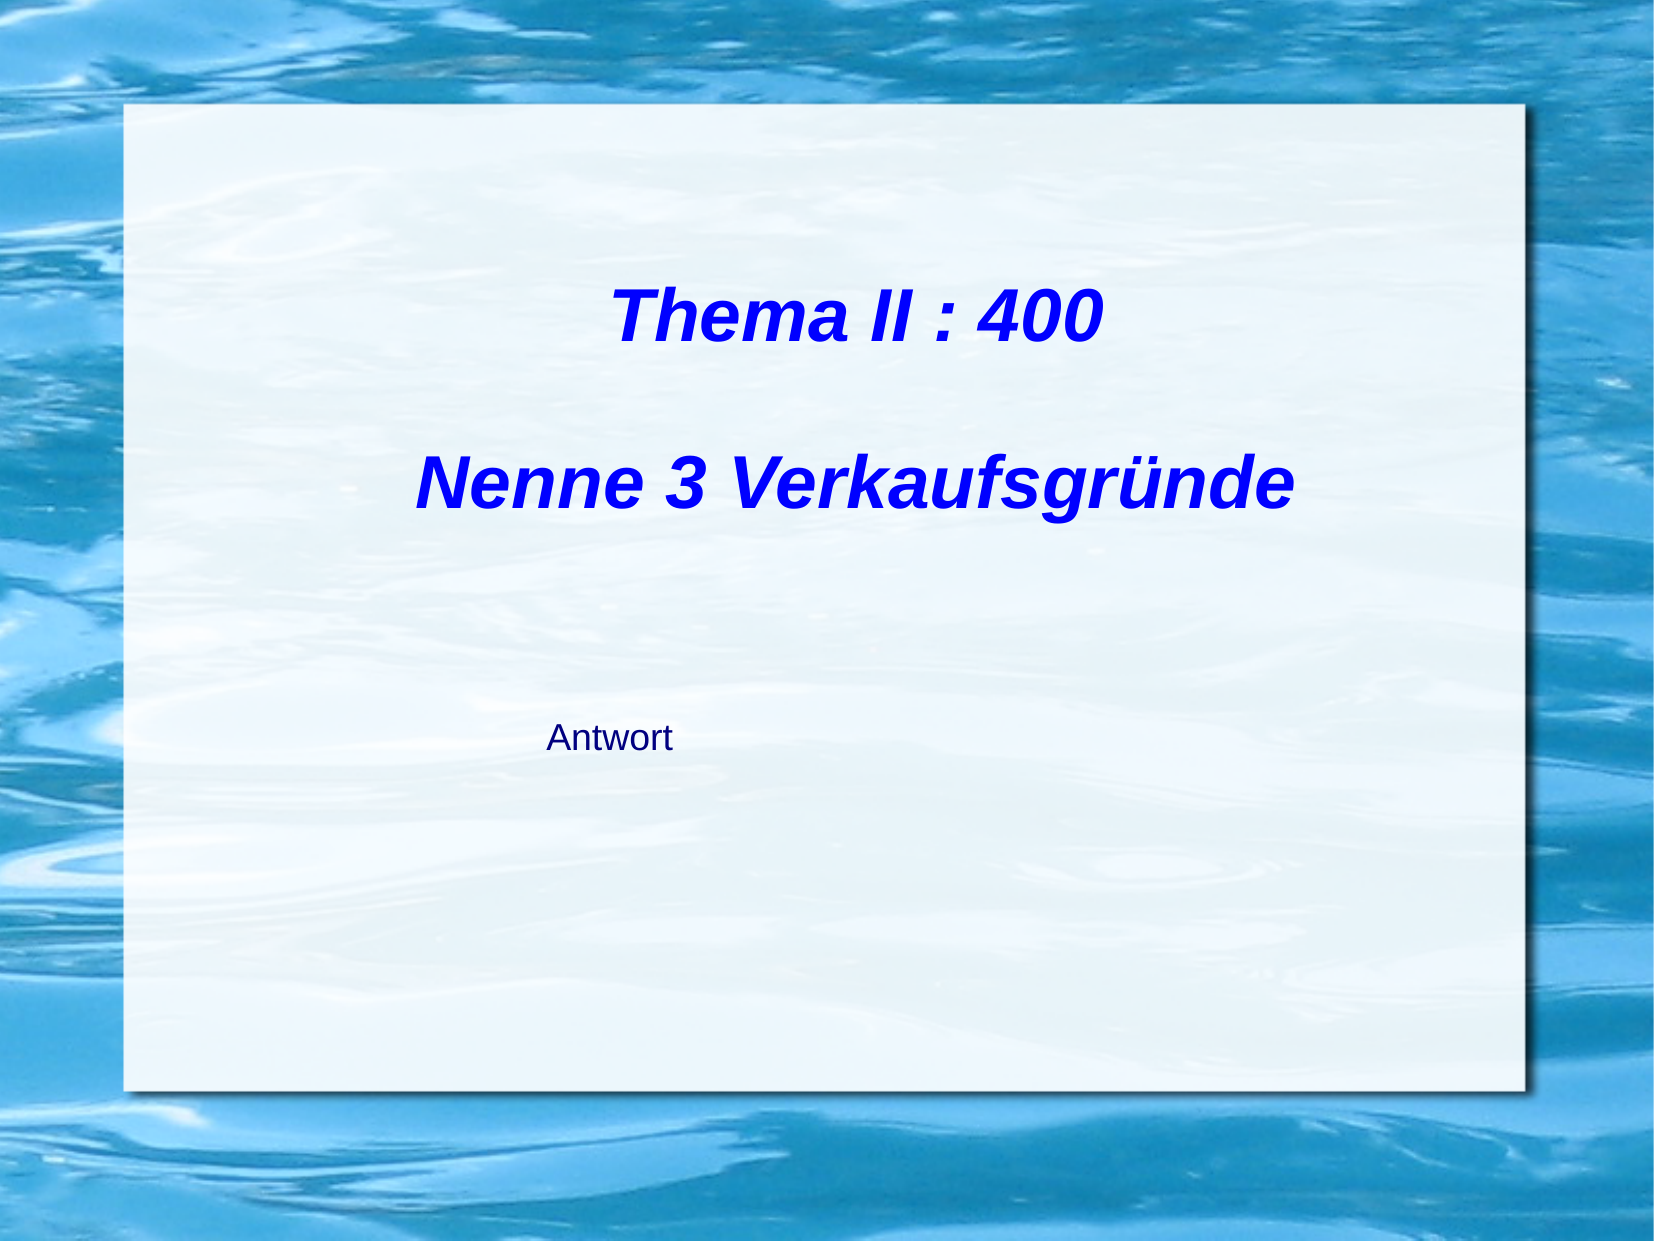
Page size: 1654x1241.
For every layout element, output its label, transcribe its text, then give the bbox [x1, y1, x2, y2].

text_box Antwort [531, 708, 945, 766]
picture [0, 0, 1654, 1241]
text_box Thema II : 400 Nenne 3 Verkaufsgründe [324, 265, 1388, 533]
